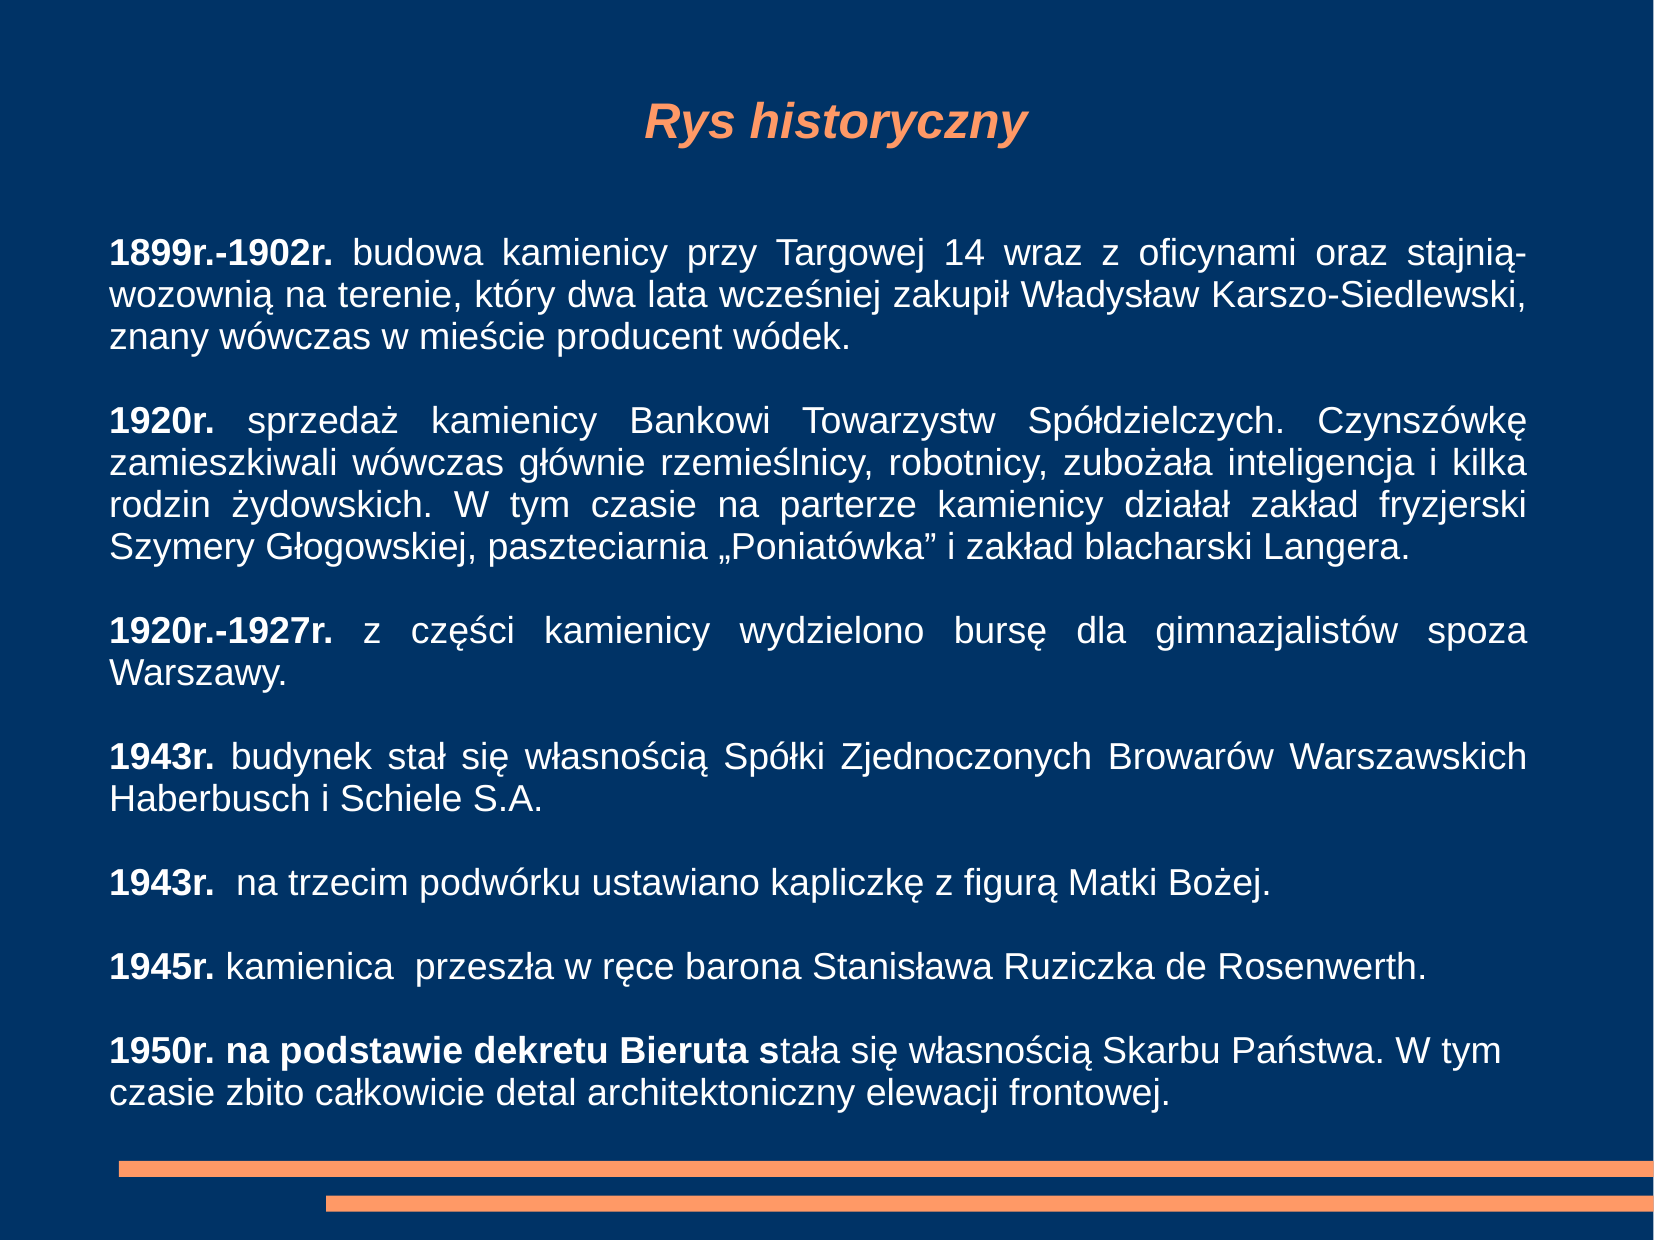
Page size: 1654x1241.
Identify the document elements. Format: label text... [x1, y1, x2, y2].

title Rys historyczny [129, 17, 1543, 182]
text_box 1899r.-1902r. budowa kamienicy przy Targowej 14 wraz z oficynami oraz stajnią-wozownią na terenie, który dwa lata wcześniej zakupił Władysław Karszo-Siedlewski, znany wówczas w mieście producent wódek. 1920r. sprzedaż kamienicy Bankowi Towarzystw Spółdzielczych. Czynszówkę zamieszkiwali wówczas głównie rzemieślnicy, robotnicy, zubożała inteligencja i kilka rodzin żydowskich. W tym czasie na parterze kamienicy działał zakład fryzjerski Szymery Głogowskiej, paszteciarnia „Poniatówka” i zakład blacharski Langera. 1920r.-1927r. z części kamienicy wydzielono bursę dla gimnazjalistów spoza Warszawy. 1943r. budynek stał się własnością Spółki Zjednoczonych Browarów Warszawskich Haberbusch i Schiele S.A. 1943r. na trzecim podwórku ustawiano kapliczkę z figurą Matki Bożej. 1945r. kamienica przeszła w ręce barona Stanisława Ruziczka de Rosenwerth. 1950r. na podstawie dekretu Bieruta stała się własnością Skarbu Państwa. W tym czasie zbito całkowicie detal architektoniczny elewacji frontowej. [94, 182, 1548, 1241]
